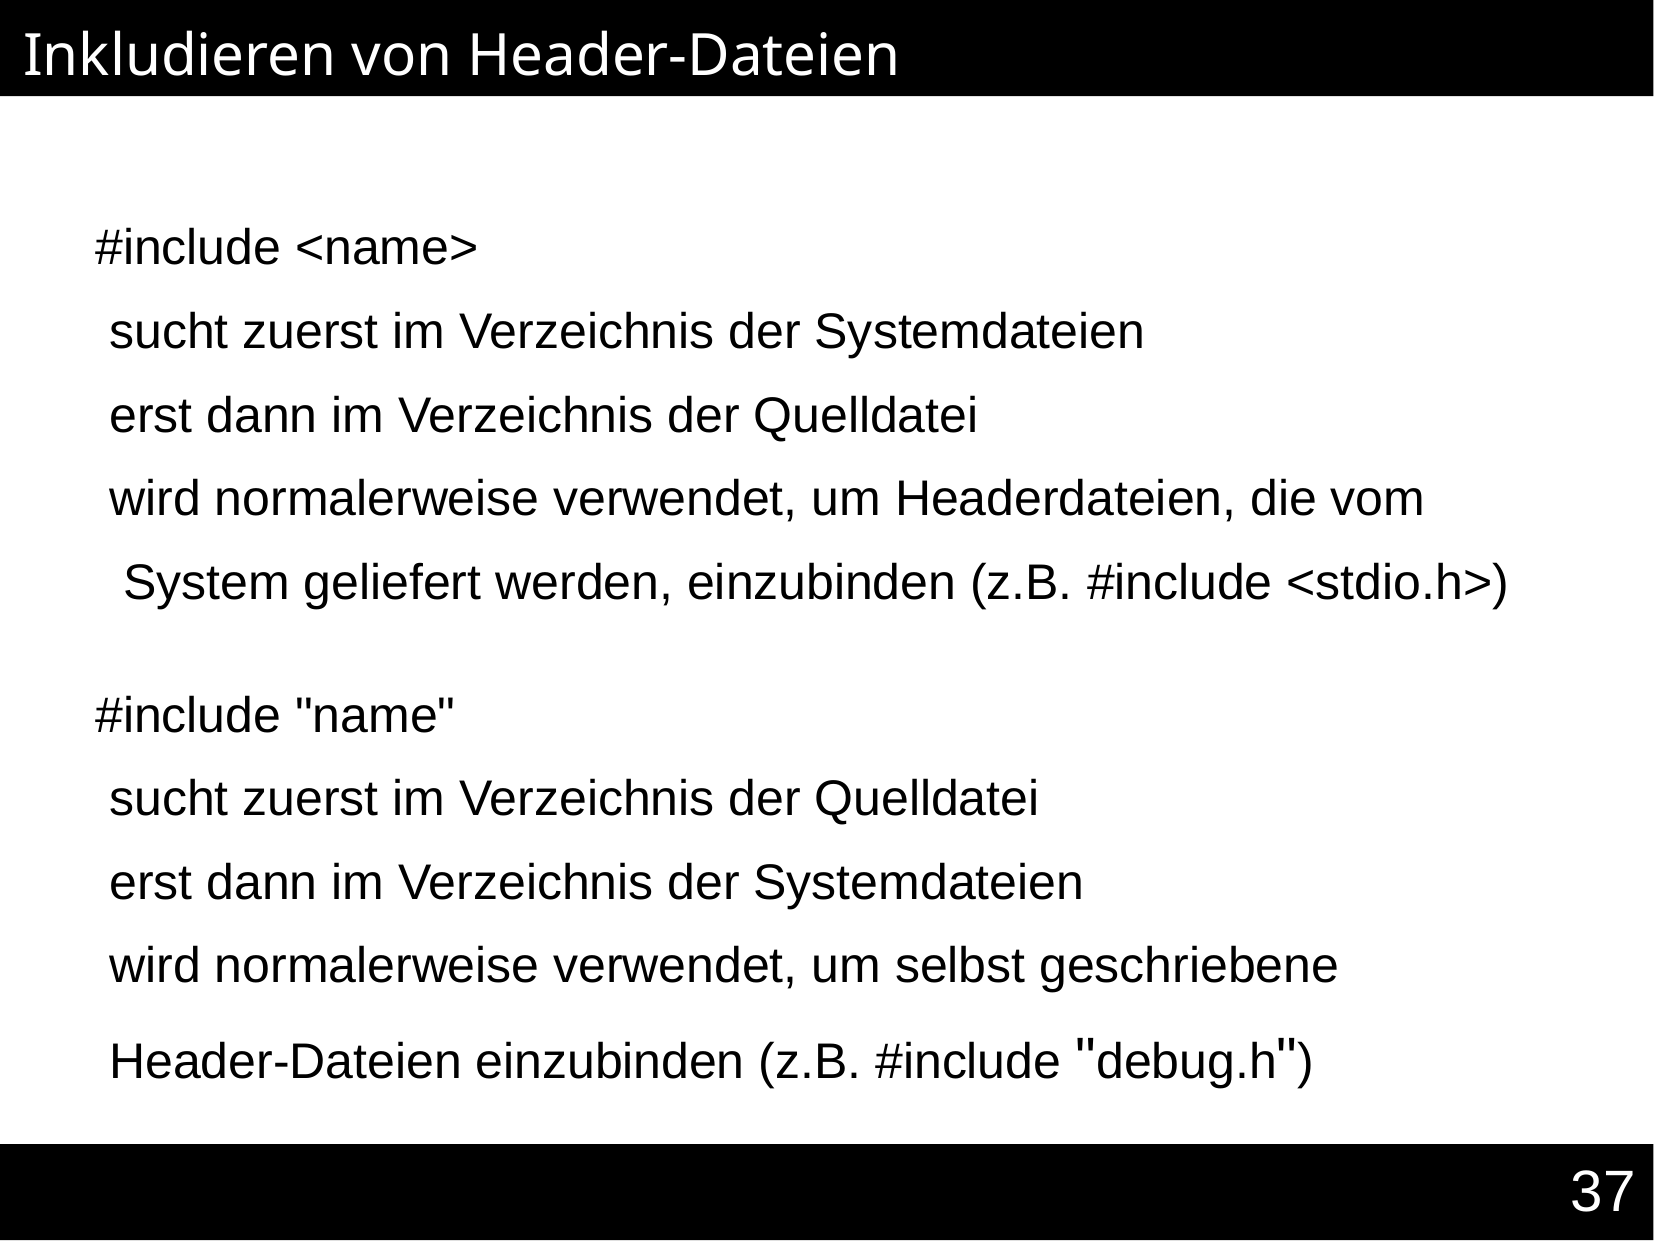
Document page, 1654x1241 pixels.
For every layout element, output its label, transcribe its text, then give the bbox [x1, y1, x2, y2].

text_box #include <name> sucht zuerst im Verzeichnis der Systemdateien erst dann im Verzeichnis der Quelldatei wird normalerweise verwendet, um Headerdateien, die vom System geliefert werden, einzubinden (z.B. #include <stdio.h>) #include "name" sucht zuerst im Verzeichnis der Quelldatei erst dann im Verzeichnis der Systemdateien wird normalerweise verwendet, um selbst geschriebene Header-Dateien einzubinden (z.B. #include "debug.h") [80, 184, 1654, 1071]
text_box Inkludieren von Header-Dateien [8, 5, 977, 92]
